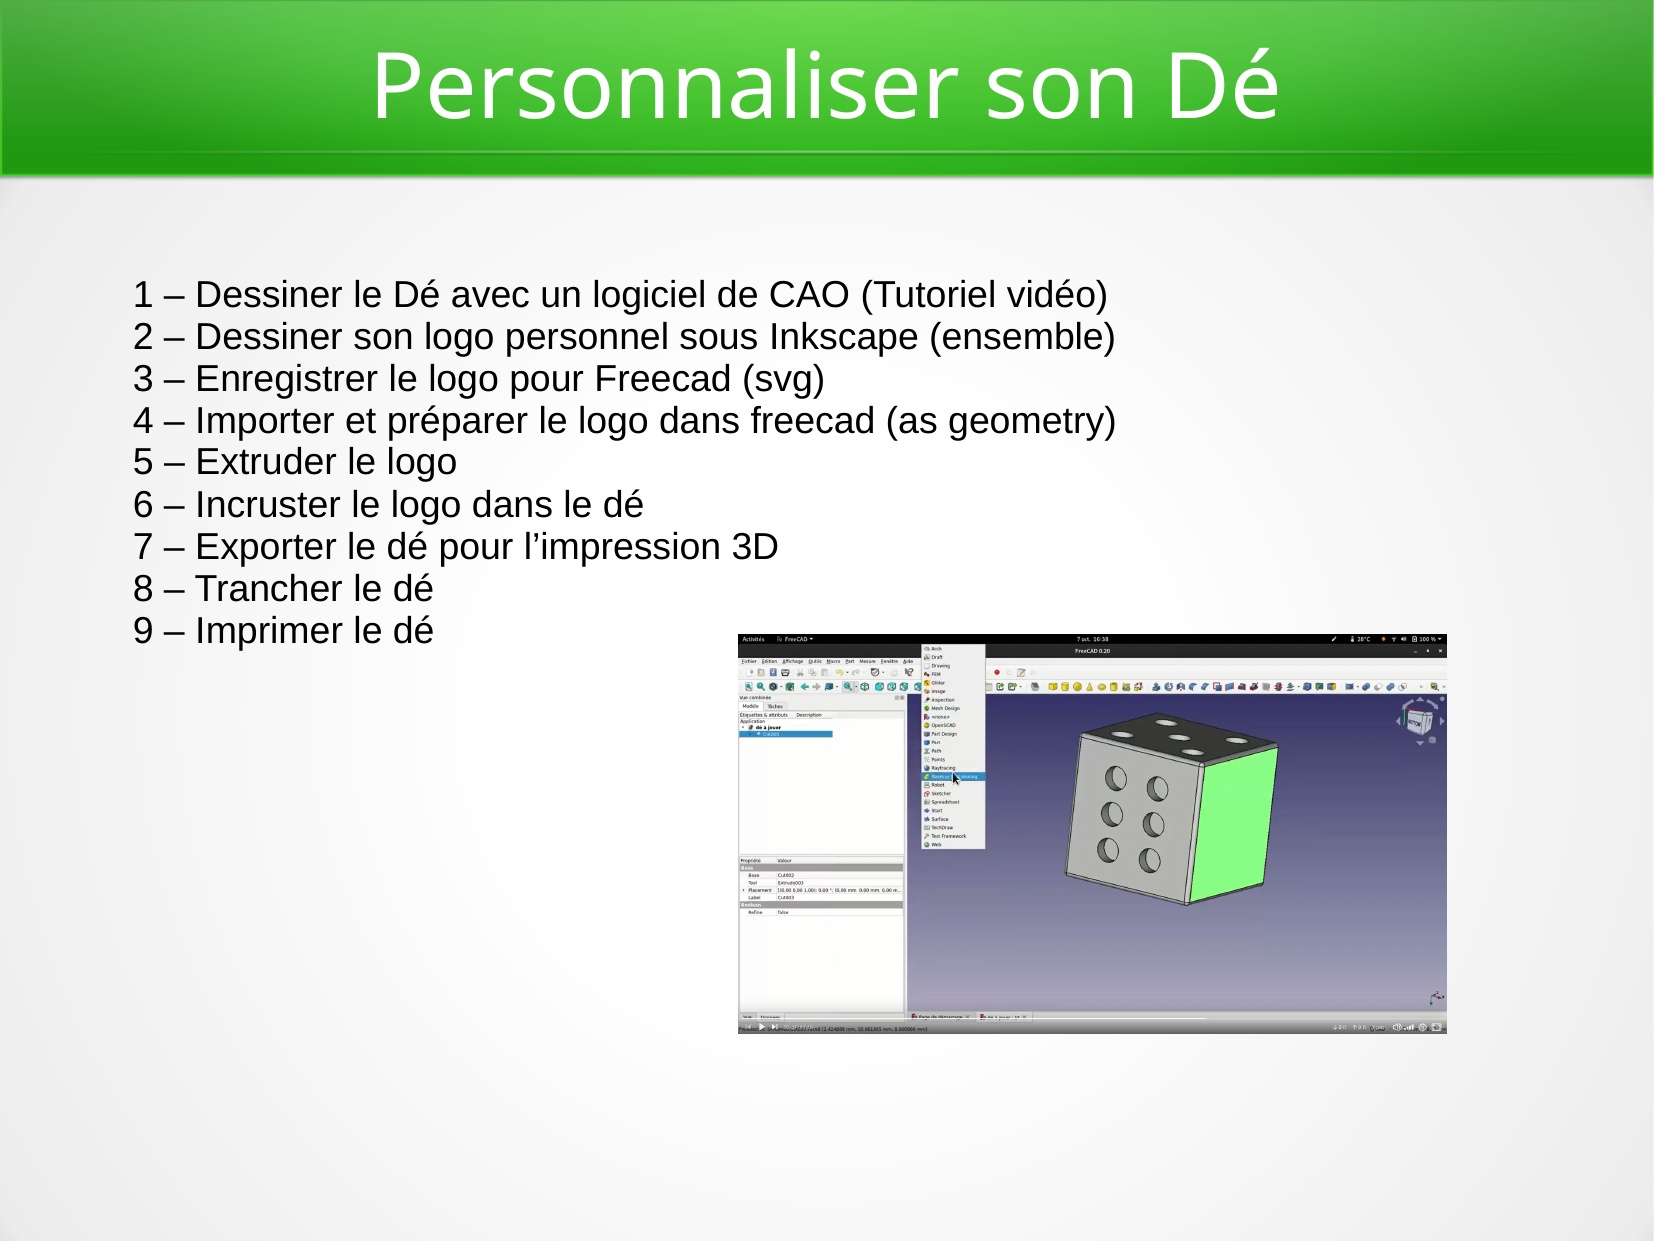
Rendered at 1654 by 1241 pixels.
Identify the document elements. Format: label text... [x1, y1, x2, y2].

picture [0, 0, 1654, 1241]
title Personnaliser son Dé [82, 11, 1571, 154]
text_box 1 – Dessiner le Dé avec un logiciel de CAO (Tutoriel vidéo) 2 – Dessiner son logo personnel sous Inkscape (ensemble) 3 – Enregistrer le logo pour Freecad (svg) 4 – Importer et préparer le logo dans freecad (as geometry) 5 – Extruder le logo 6 – Incruster le logo dans le dé 7 – Exporter le dé pour l’impression 3D 8 – Trancher le dé 9 – Imprimer le dé [118, 265, 1329, 701]
